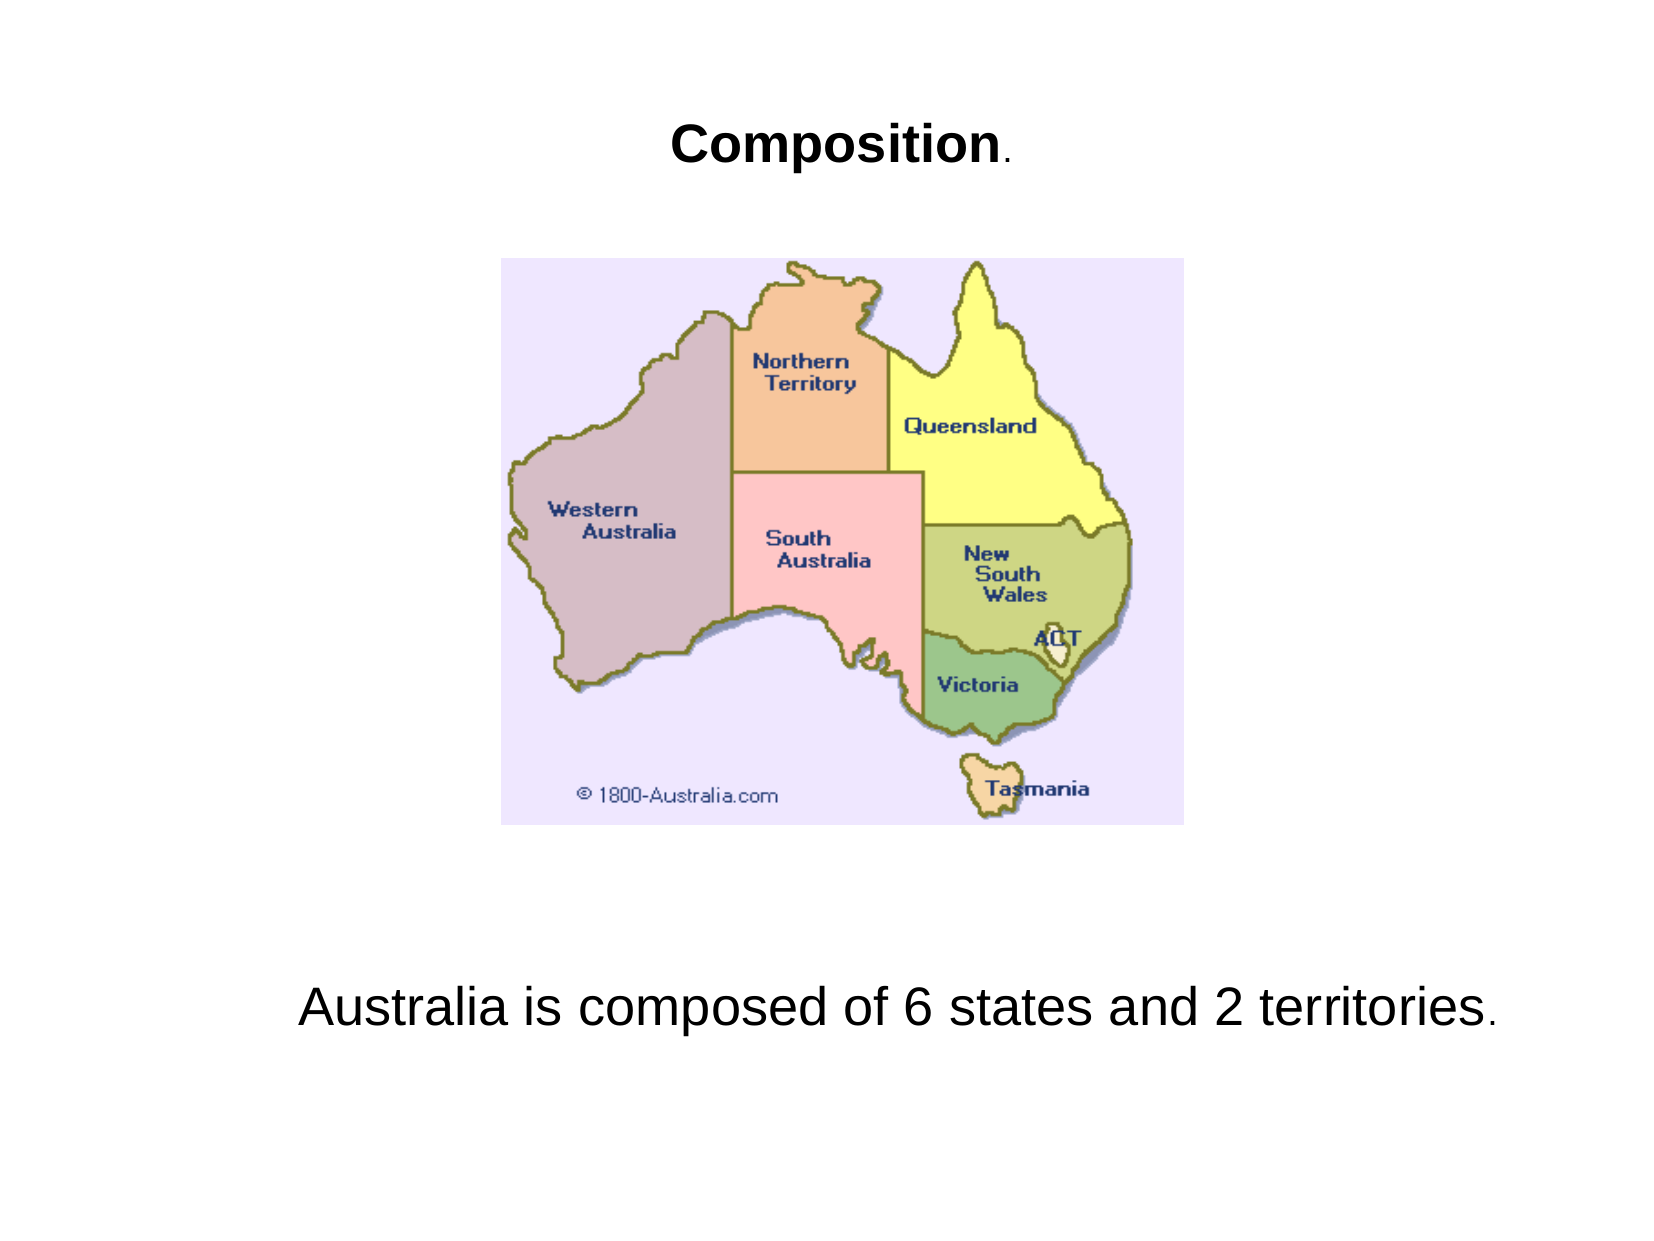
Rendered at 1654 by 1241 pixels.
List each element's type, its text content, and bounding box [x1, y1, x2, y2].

text_box Australia is composed of 6 states and 2 territories. [283, 968, 1513, 1044]
text_box Composition. [655, 106, 1028, 184]
picture [501, 258, 1184, 825]
